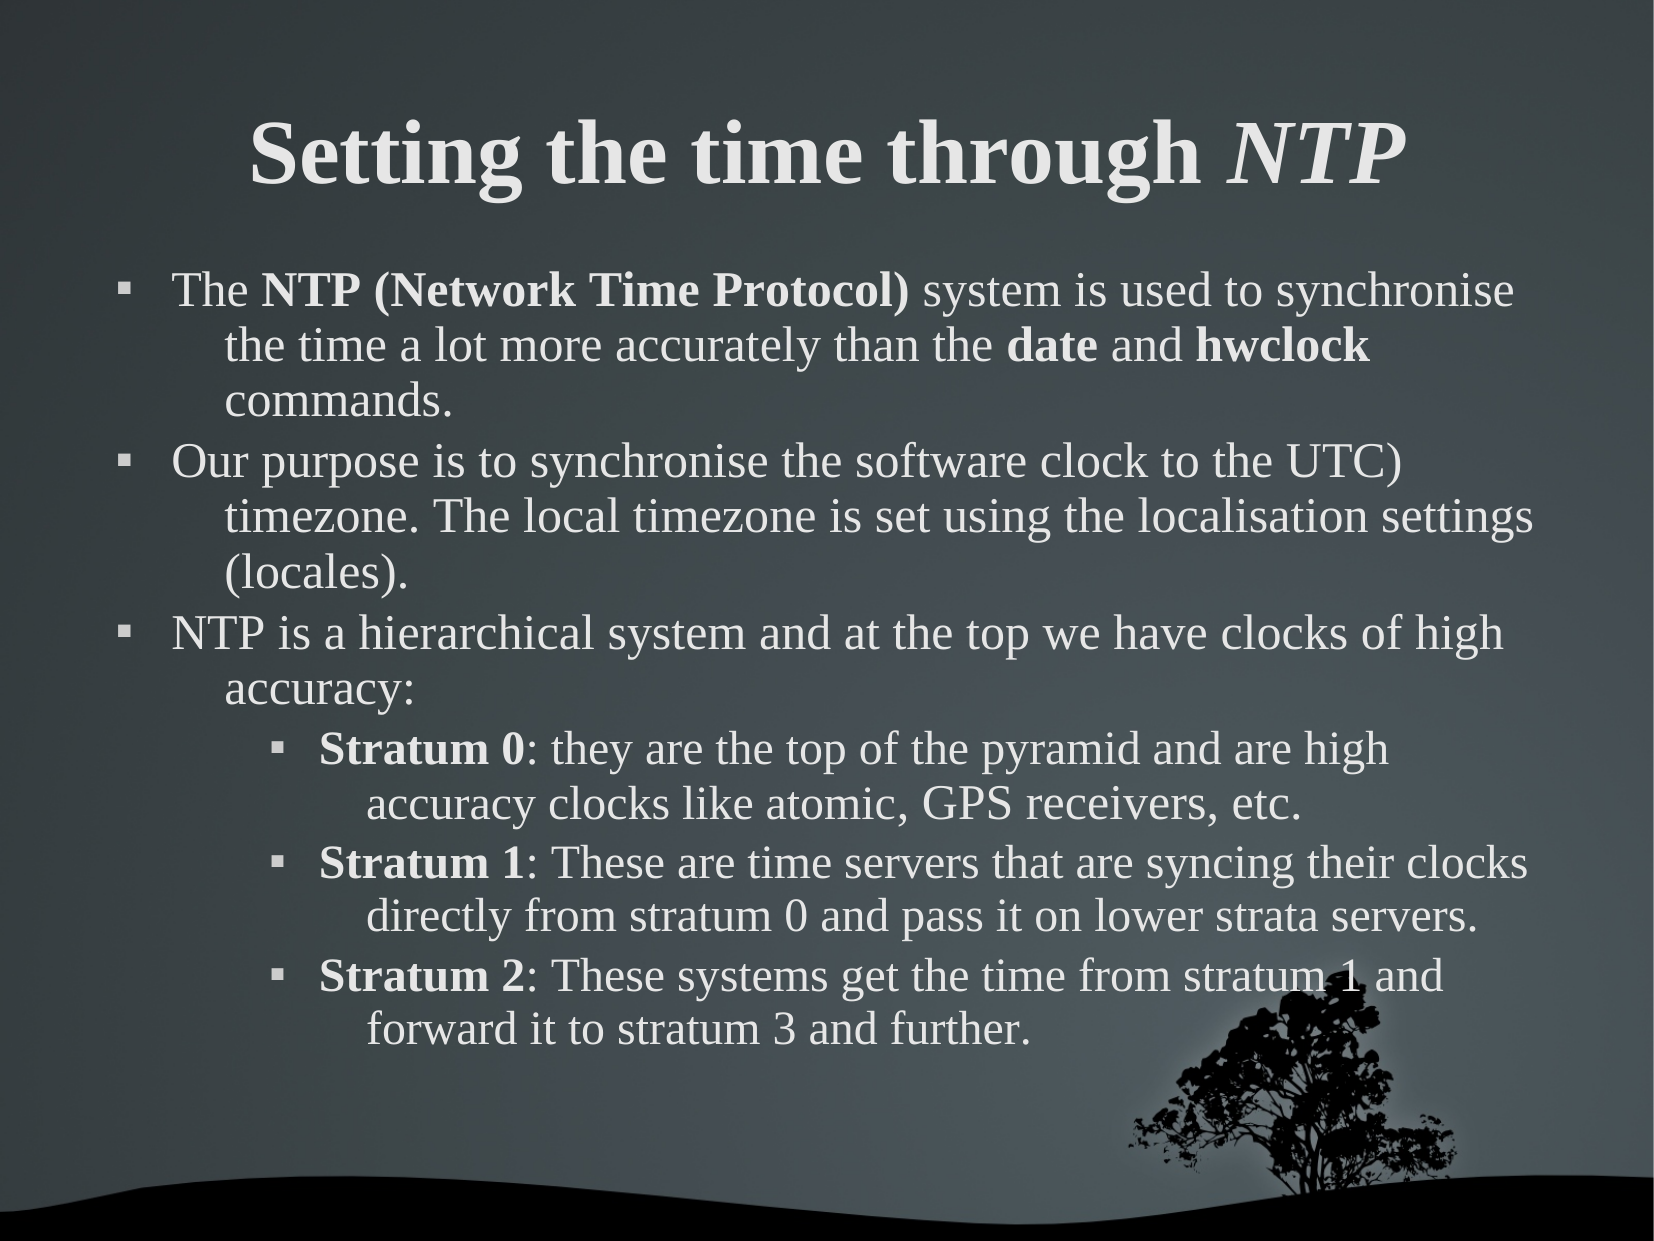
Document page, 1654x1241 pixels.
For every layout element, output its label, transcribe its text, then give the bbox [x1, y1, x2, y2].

picture [0, 0, 1654, 1241]
list The NTP (Network Time Protocol) system is used to synchronise the time a lot more accurately than the date and hwclock commands. Our purpose is to synchronise the software clock to the UTC) timezone. The local timezone is set using the localisation settings (locales). NTP is a hierarchical system and at the top we have clocks of high accuracy: Stratum 0: they are the top of the pyramid and are high accuracy clocks like atomic, GPS receivers, etc. Stratum 1: These are time servers that are syncing their clocks directly from stratum 0 and pass it on lower strata servers. Stratum 2: These systems get the time from stratum 1 and forward it to stratum 3 and further. [82, 261, 1571, 1208]
title Setting the time through NTP [82, 33, 1571, 261]
